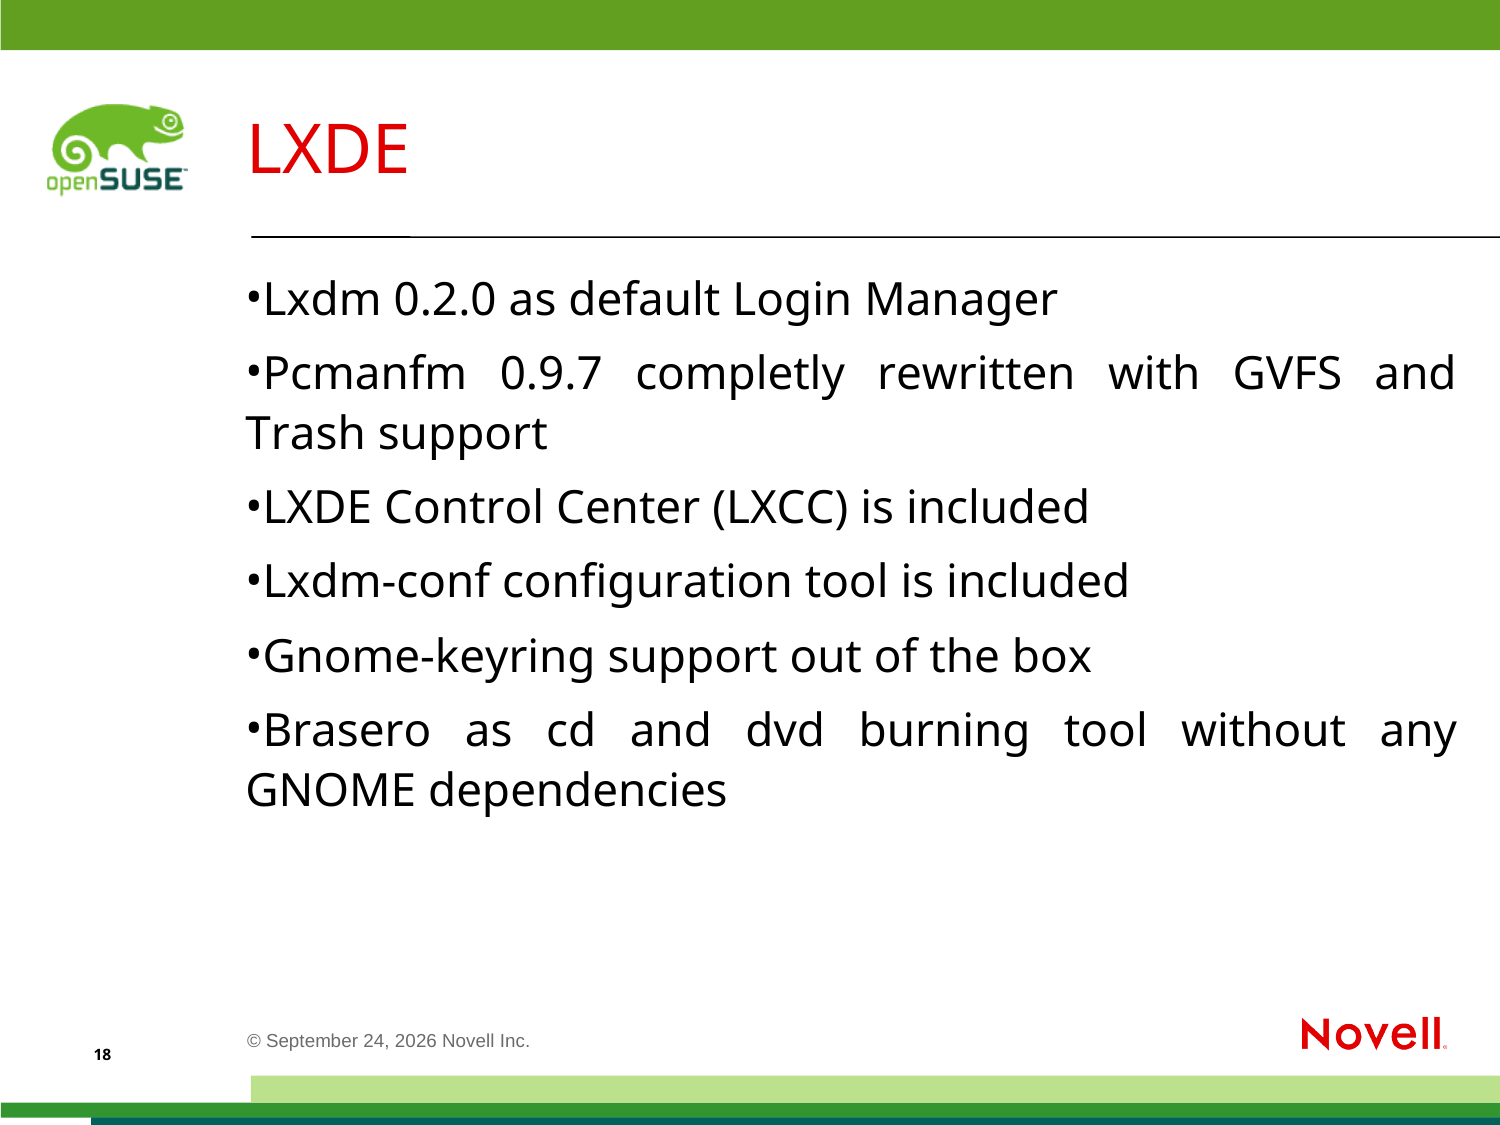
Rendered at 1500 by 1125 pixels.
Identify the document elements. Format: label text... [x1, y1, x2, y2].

title LXDE [246, 68, 1409, 231]
list Lxdm 0.2.0 as default Login Manager Pcmanfm 0.9.7 completly rewritten with GVFS and Trash support LXDE Control Center (LXCC) is included Lxdm-conf configuration tool is included Gnome-keyring support out of the box Brasero as cd and dvd burning tool without any GNOME dependencies [245, 267, 1458, 1010]
picture [1295, 1011, 1453, 1056]
picture [47, 104, 188, 197]
